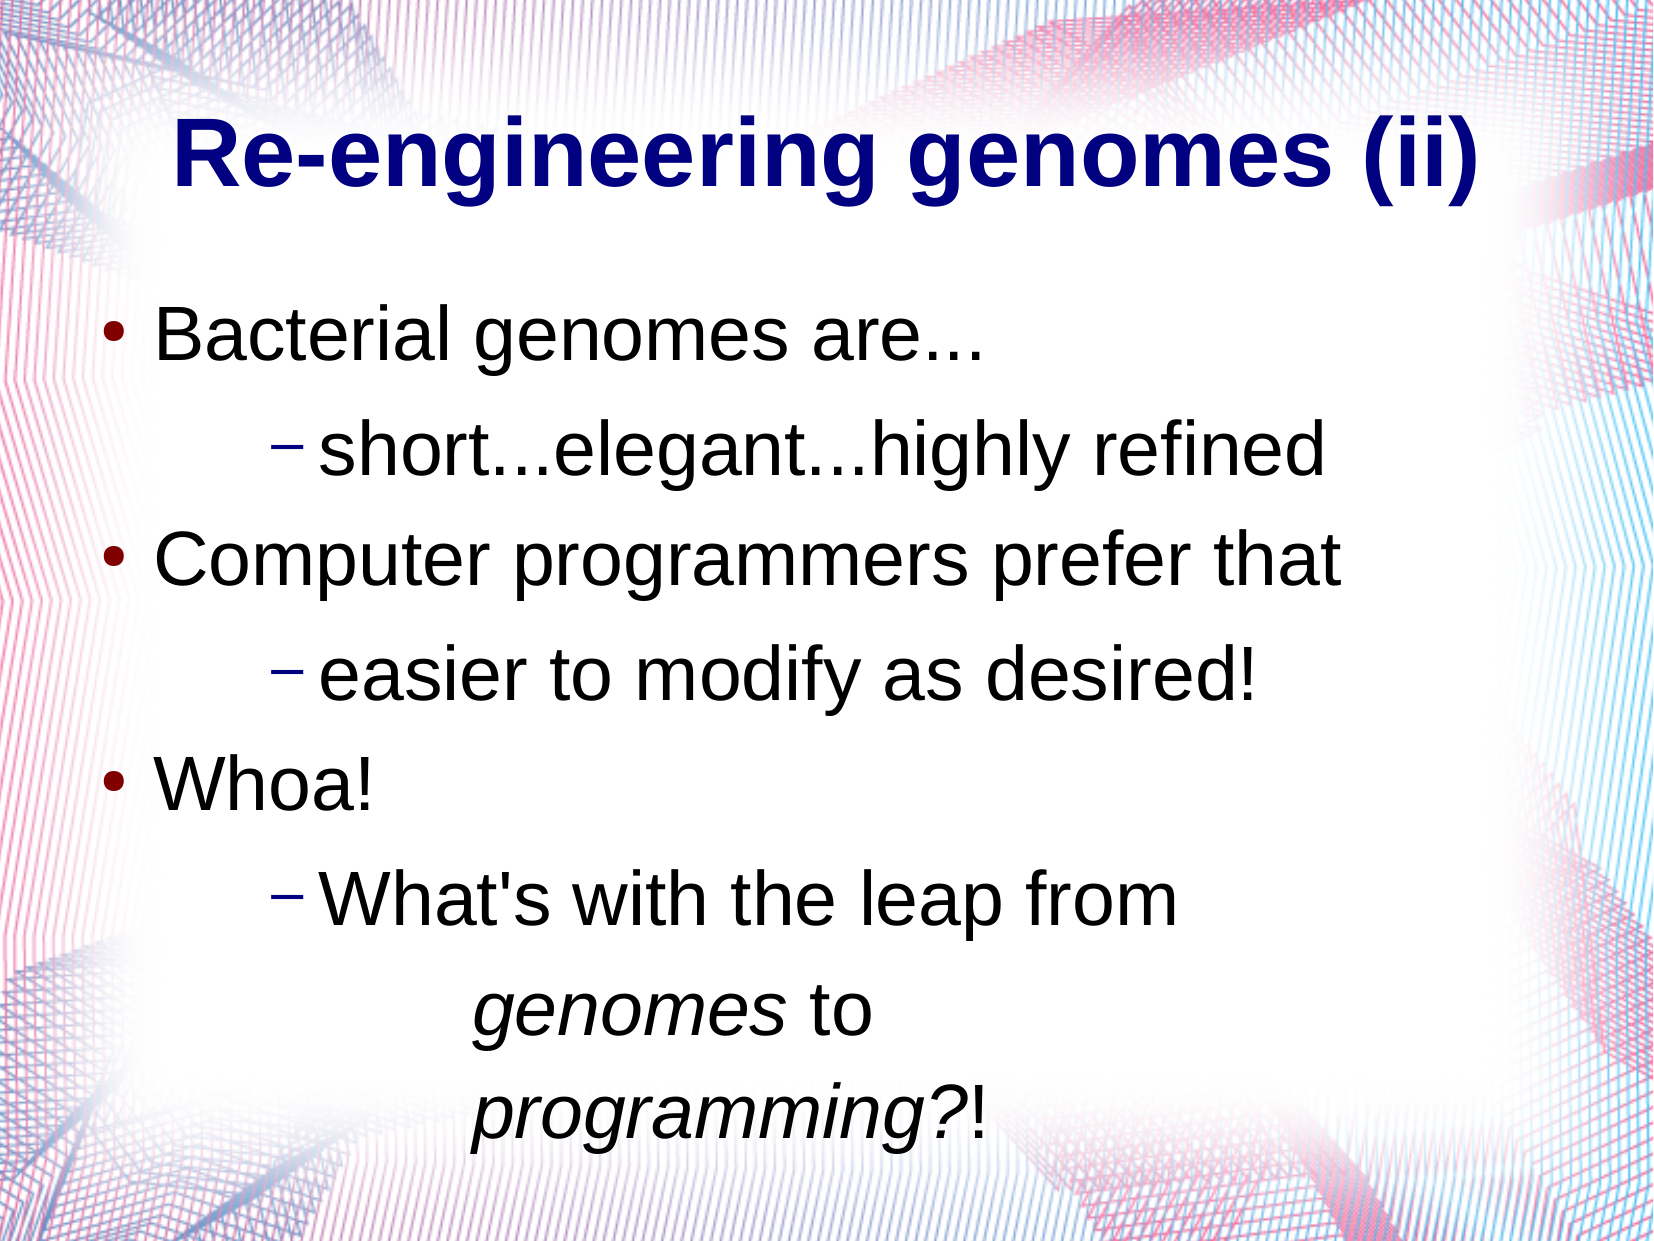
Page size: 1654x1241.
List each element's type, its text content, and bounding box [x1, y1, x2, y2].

picture [0, 0, 1654, 1241]
title Re-engineering genomes (ii) [82, 49, 1571, 257]
list Bacterial genomes are... short...elegant...highly refined Computer programmers prefer that easier to modify as desired! Whoa! What's with the leap from genomes to programming?! [82, 290, 1571, 1156]
